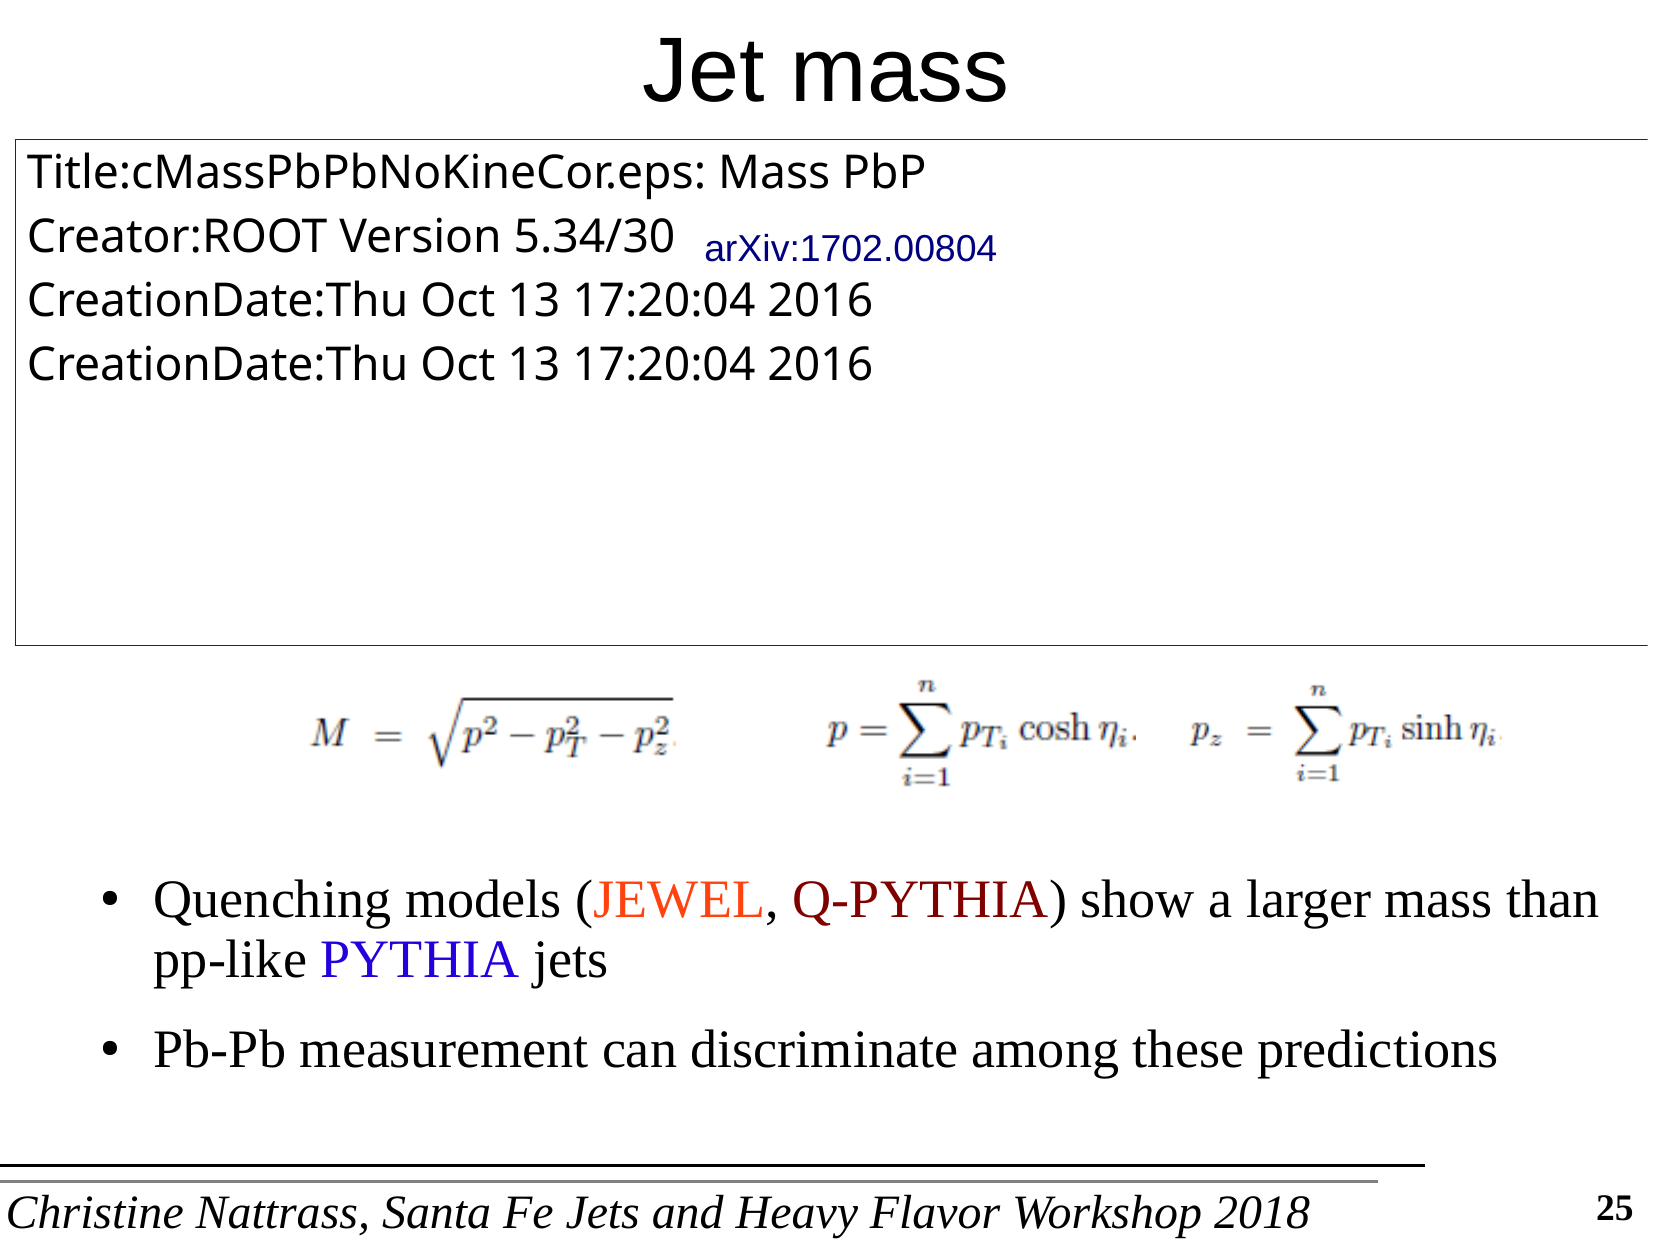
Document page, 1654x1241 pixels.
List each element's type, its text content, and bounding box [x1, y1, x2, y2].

picture [12, 135, 1648, 646]
picture [1170, 661, 1502, 794]
title Jet mass [82, 18, 1571, 122]
list Quenching models (JEWEL, Q-PYTHIA) show a larger mass than pp-like PYTHIA jets Pb-Pb measurement can discriminate among these predictions [82, 869, 1654, 1146]
picture [285, 669, 676, 776]
picture [811, 658, 1136, 799]
text_box arXiv:1702.00804 [689, 153, 1065, 344]
